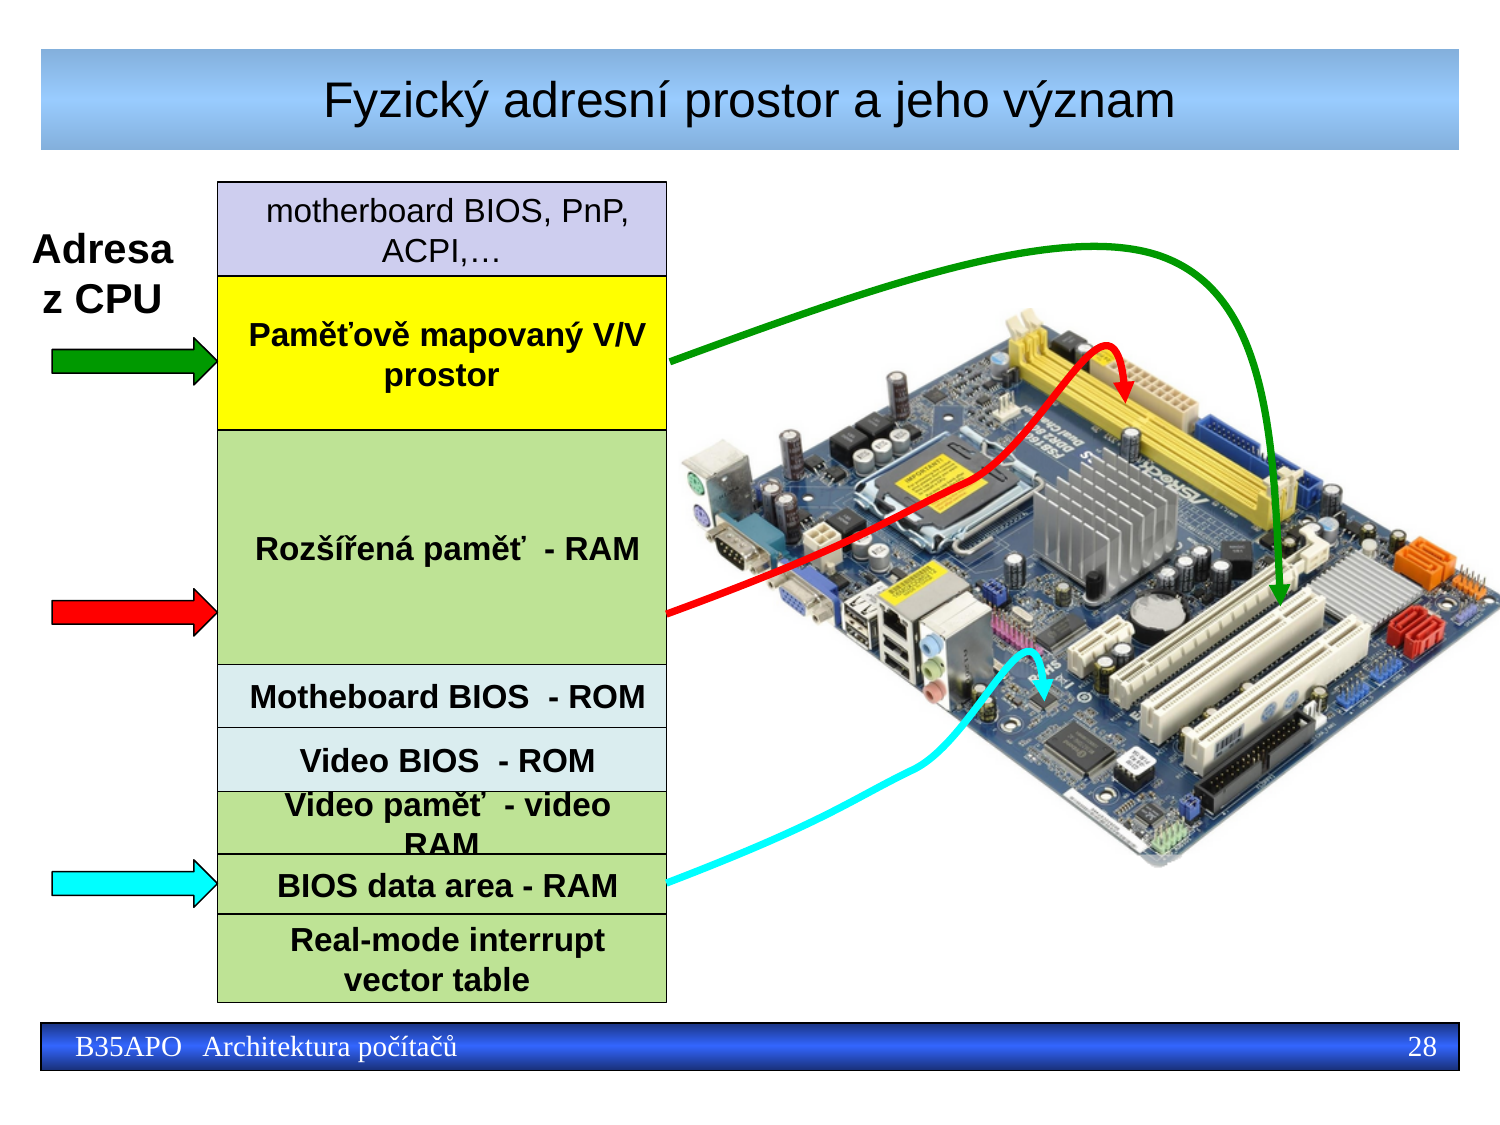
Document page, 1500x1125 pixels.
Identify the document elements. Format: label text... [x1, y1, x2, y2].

text_box BIOS data area - RAM [217, 853, 667, 914]
text_box Adresa z CPU [10, 214, 195, 330]
text_box Paměťově mapovaný V/V prostor [217, 276, 667, 430]
title Fyzický adresní prostor a jeho význam [41, 49, 1459, 150]
text_box Video paměť - video RAM [217, 792, 667, 853]
text_box [52, 337, 218, 385]
text_box [52, 859, 218, 908]
picture [678, 308, 1500, 876]
text_box [52, 588, 218, 636]
text_box Real-mode interrupt vector table [217, 914, 667, 1003]
picture [678, 308, 806, 354]
text_box Rozšířená paměť - RAM [217, 430, 667, 665]
text_box Motheboard BIOS - ROM [217, 665, 667, 728]
text_box motherboard BIOS, PnP, ACPI,… [217, 181, 667, 276]
text_box Video BIOS - ROM [217, 728, 667, 792]
